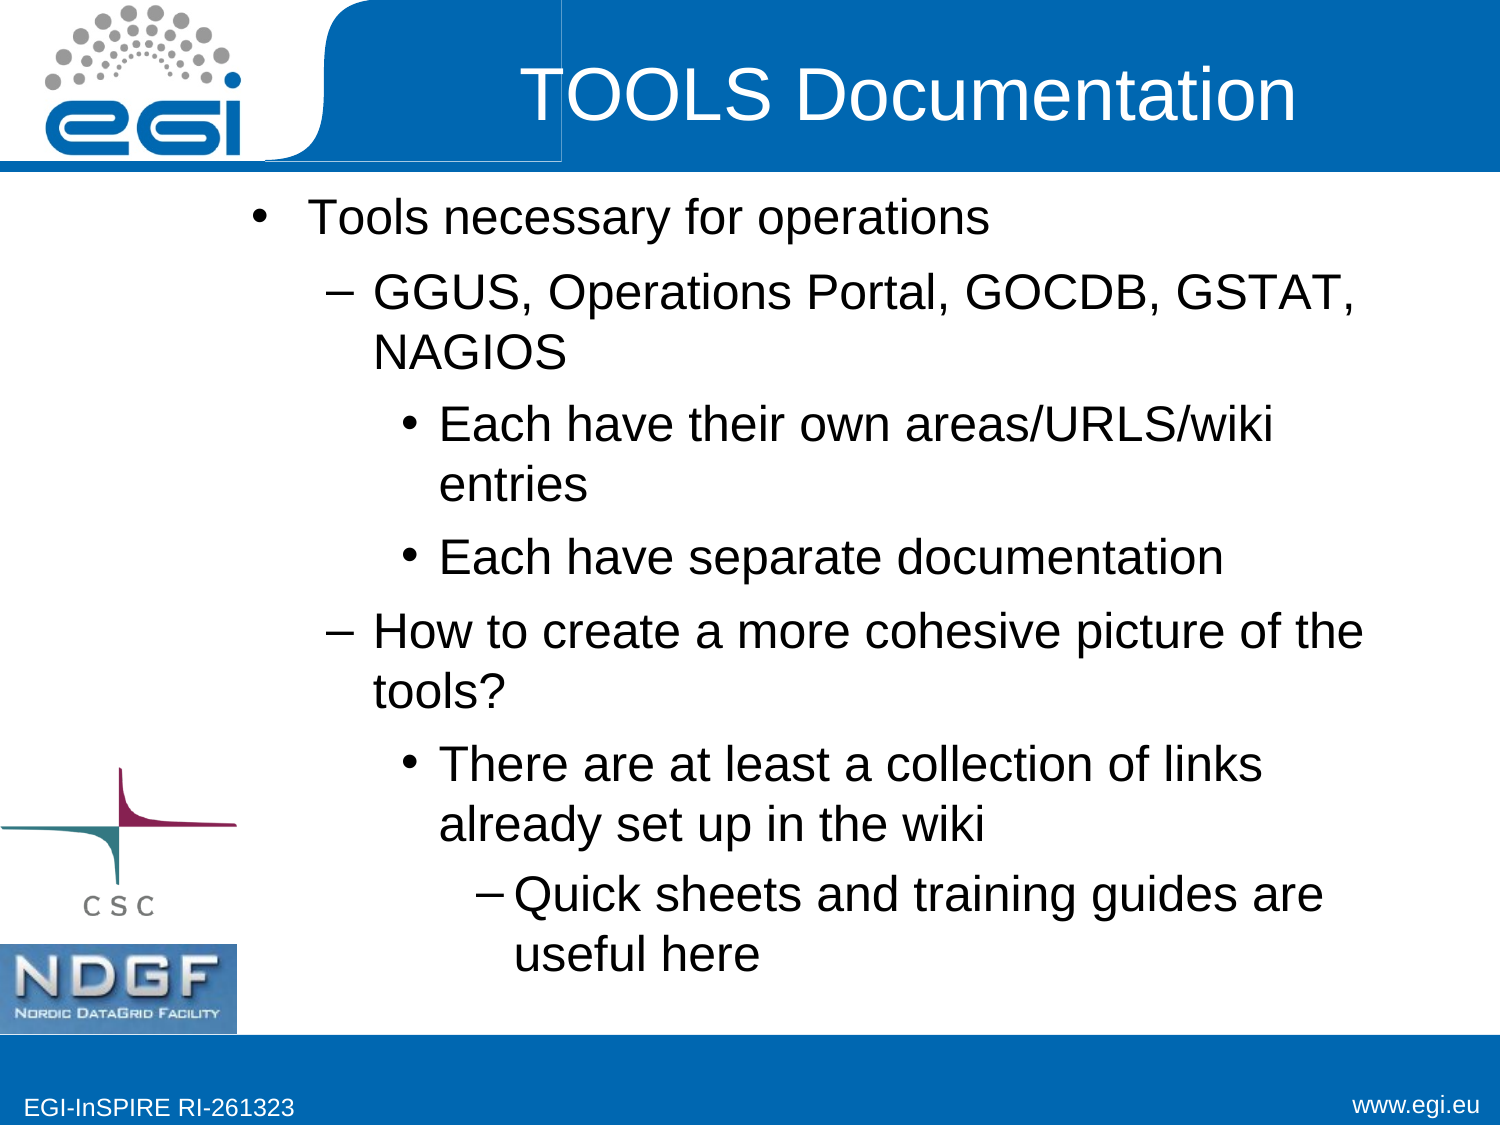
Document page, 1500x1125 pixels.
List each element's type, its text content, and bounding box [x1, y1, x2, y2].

title TOOLS Documentation [348, 0, 1471, 208]
picture [0, 0, 265, 161]
list Tools necessary for operations GGUS, Operations Portal, GOCDB, GSTAT, NAGIOS Each have their own areas/URLS/wiki entries Each have separate documentation How to create a more cohesive picture of the tools? There are at least a collection of links already set up in the wiki Quick sheets and training guides are useful here [236, 177, 1418, 1062]
picture [0, 767, 236, 916]
picture [0, 944, 236, 1034]
